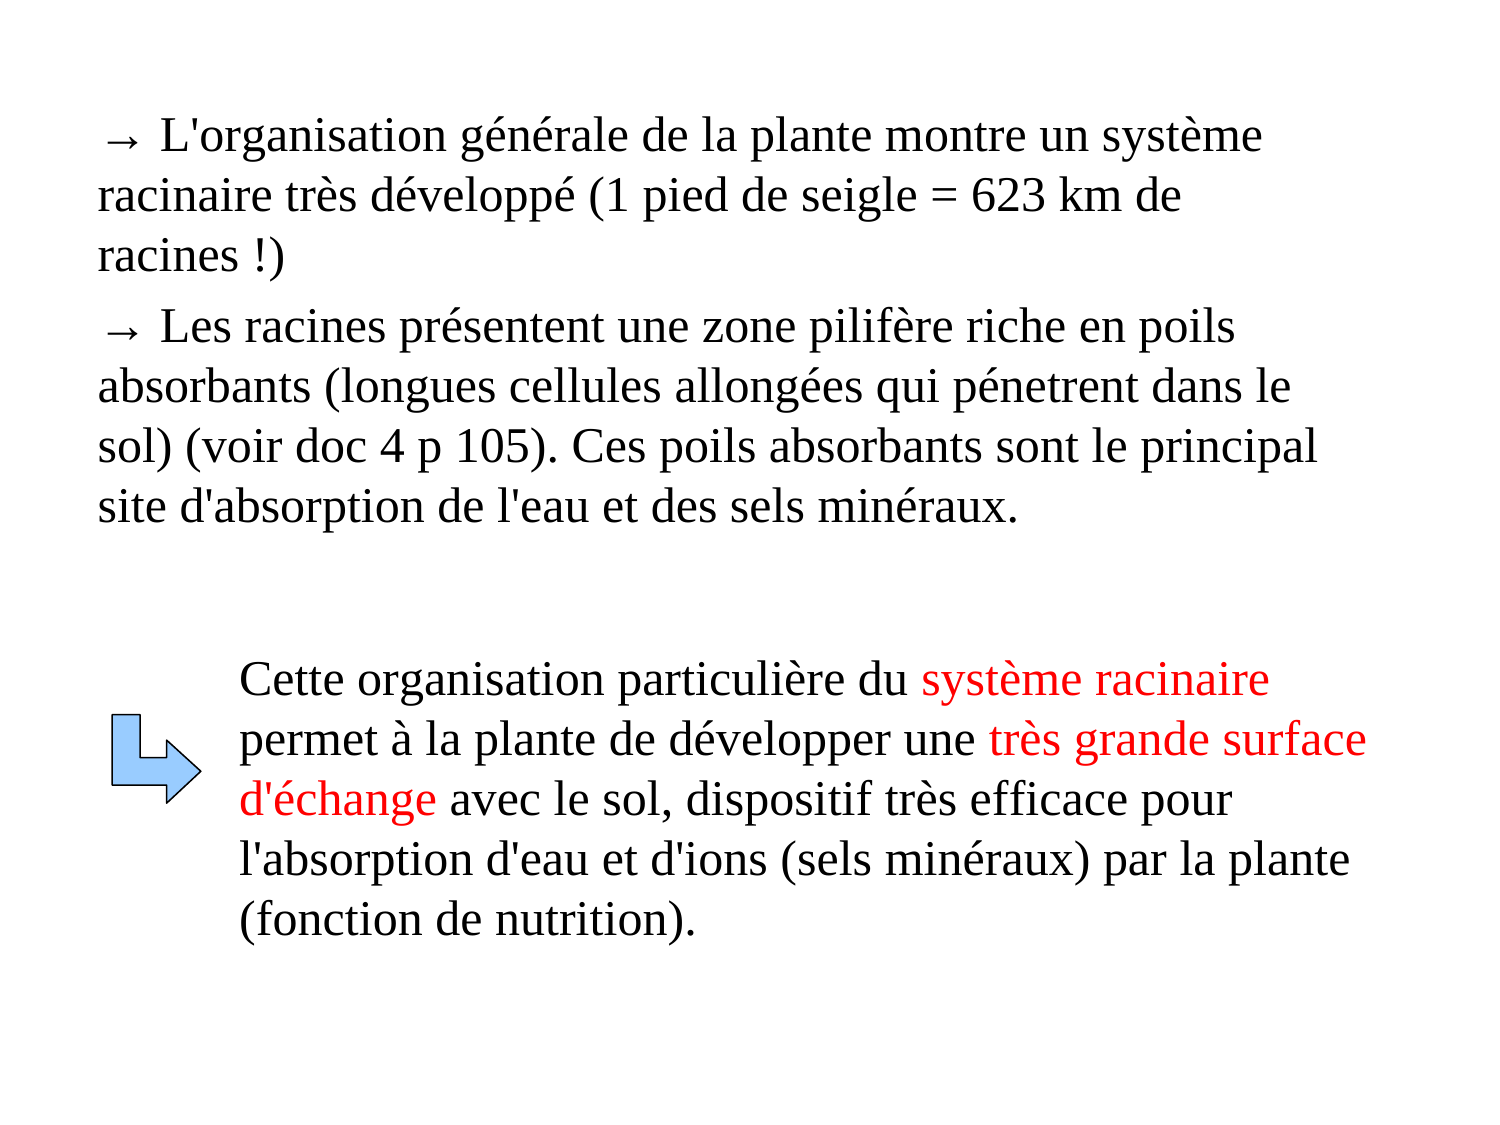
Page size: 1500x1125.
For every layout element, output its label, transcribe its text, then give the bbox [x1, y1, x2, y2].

text_box [112, 714, 201, 804]
text_box → L'organisation générale de la plante montre un système racinaire très développé (1 pied de seigle = 623 km de racines !) [82, 94, 1382, 284]
text_box → Les racines présentent une zone pilifère riche en poils absorbants (longues cellules allongées qui pénetrent dans le sol) (voir doc 4 p 105). Ces poils absorbants sont le principal site d'absorption de l'eau et des sels minéraux. [82, 284, 1382, 556]
text_box Cette organisation particulière du système racinaire permet à la plante de développer une très grande surface d'échange avec le sol, dispositif très efficace pour l'absorption d'eau et d'ions (sels minéraux) par la plante (fonction de nutrition). [224, 637, 1406, 953]
